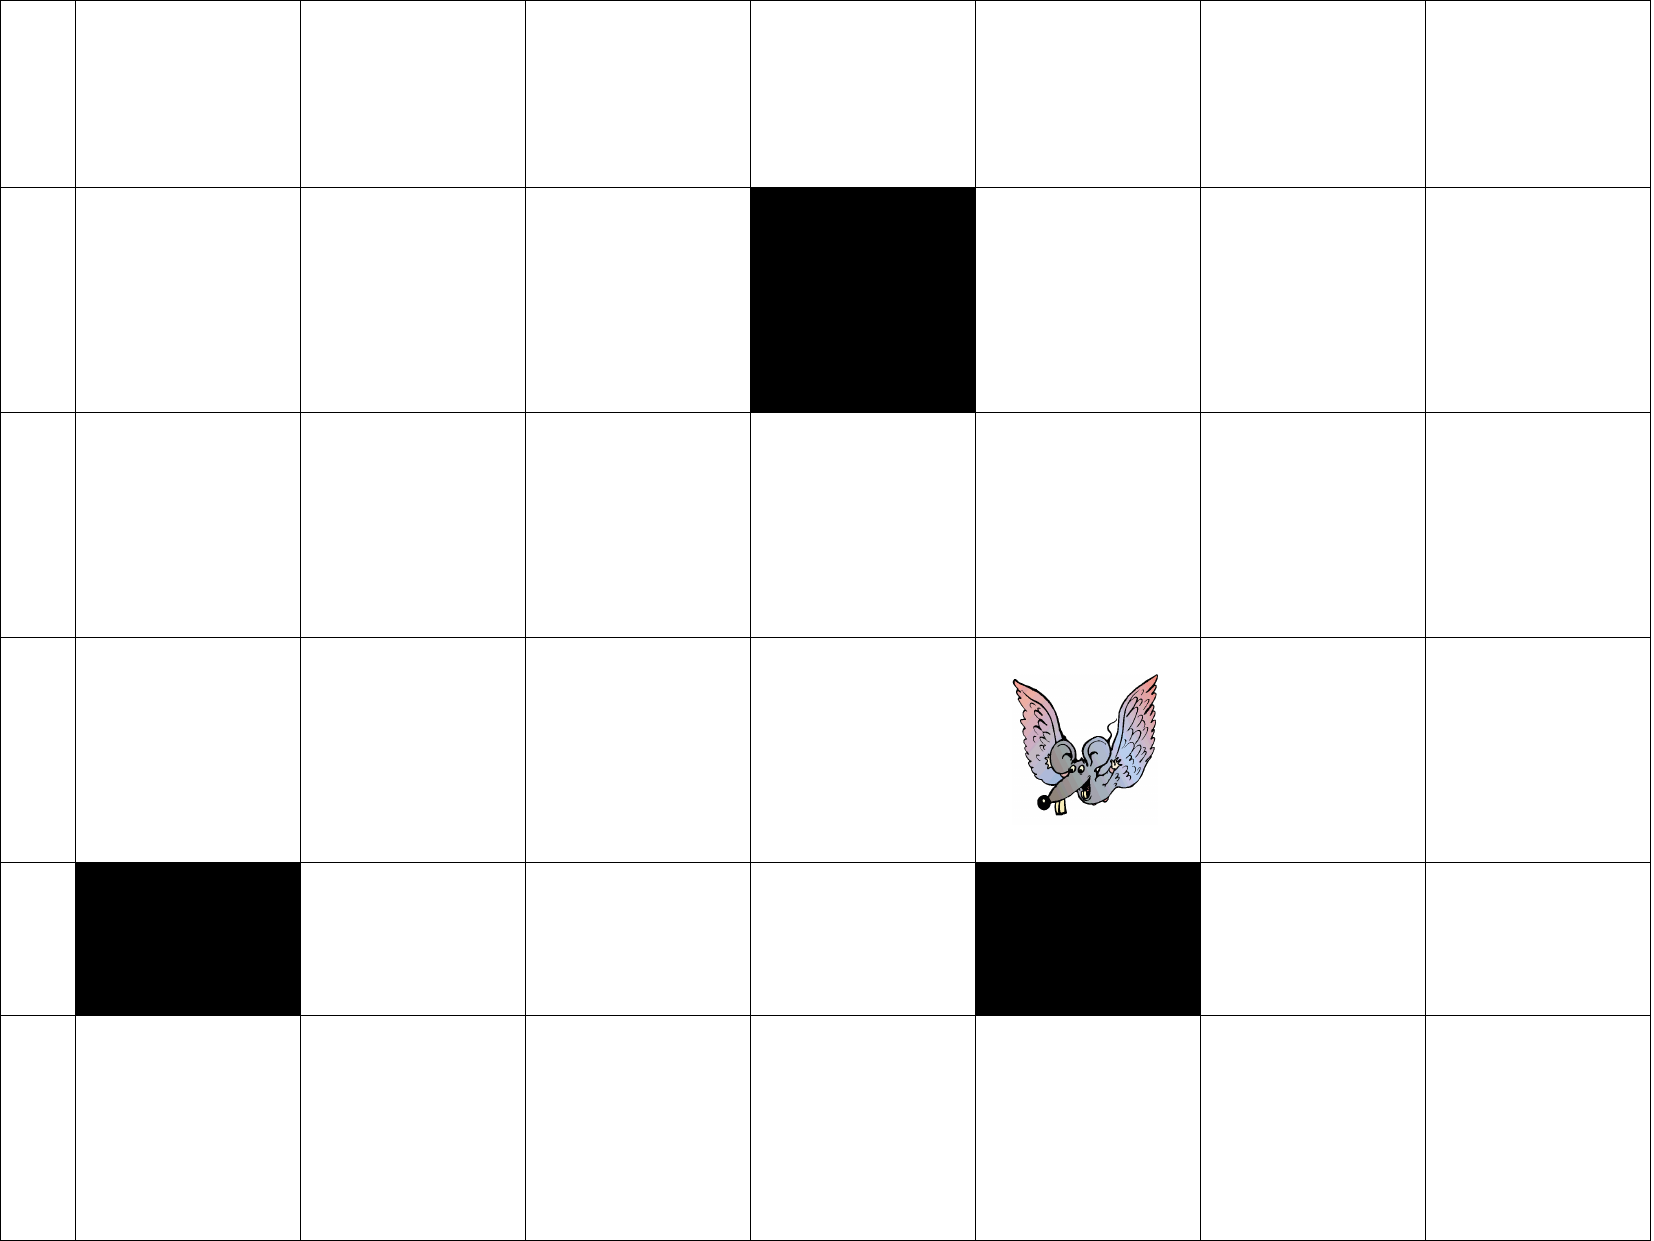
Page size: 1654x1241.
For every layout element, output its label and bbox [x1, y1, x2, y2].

text_box [0, 0, 1651, 1241]
picture [1012, 674, 1158, 826]
